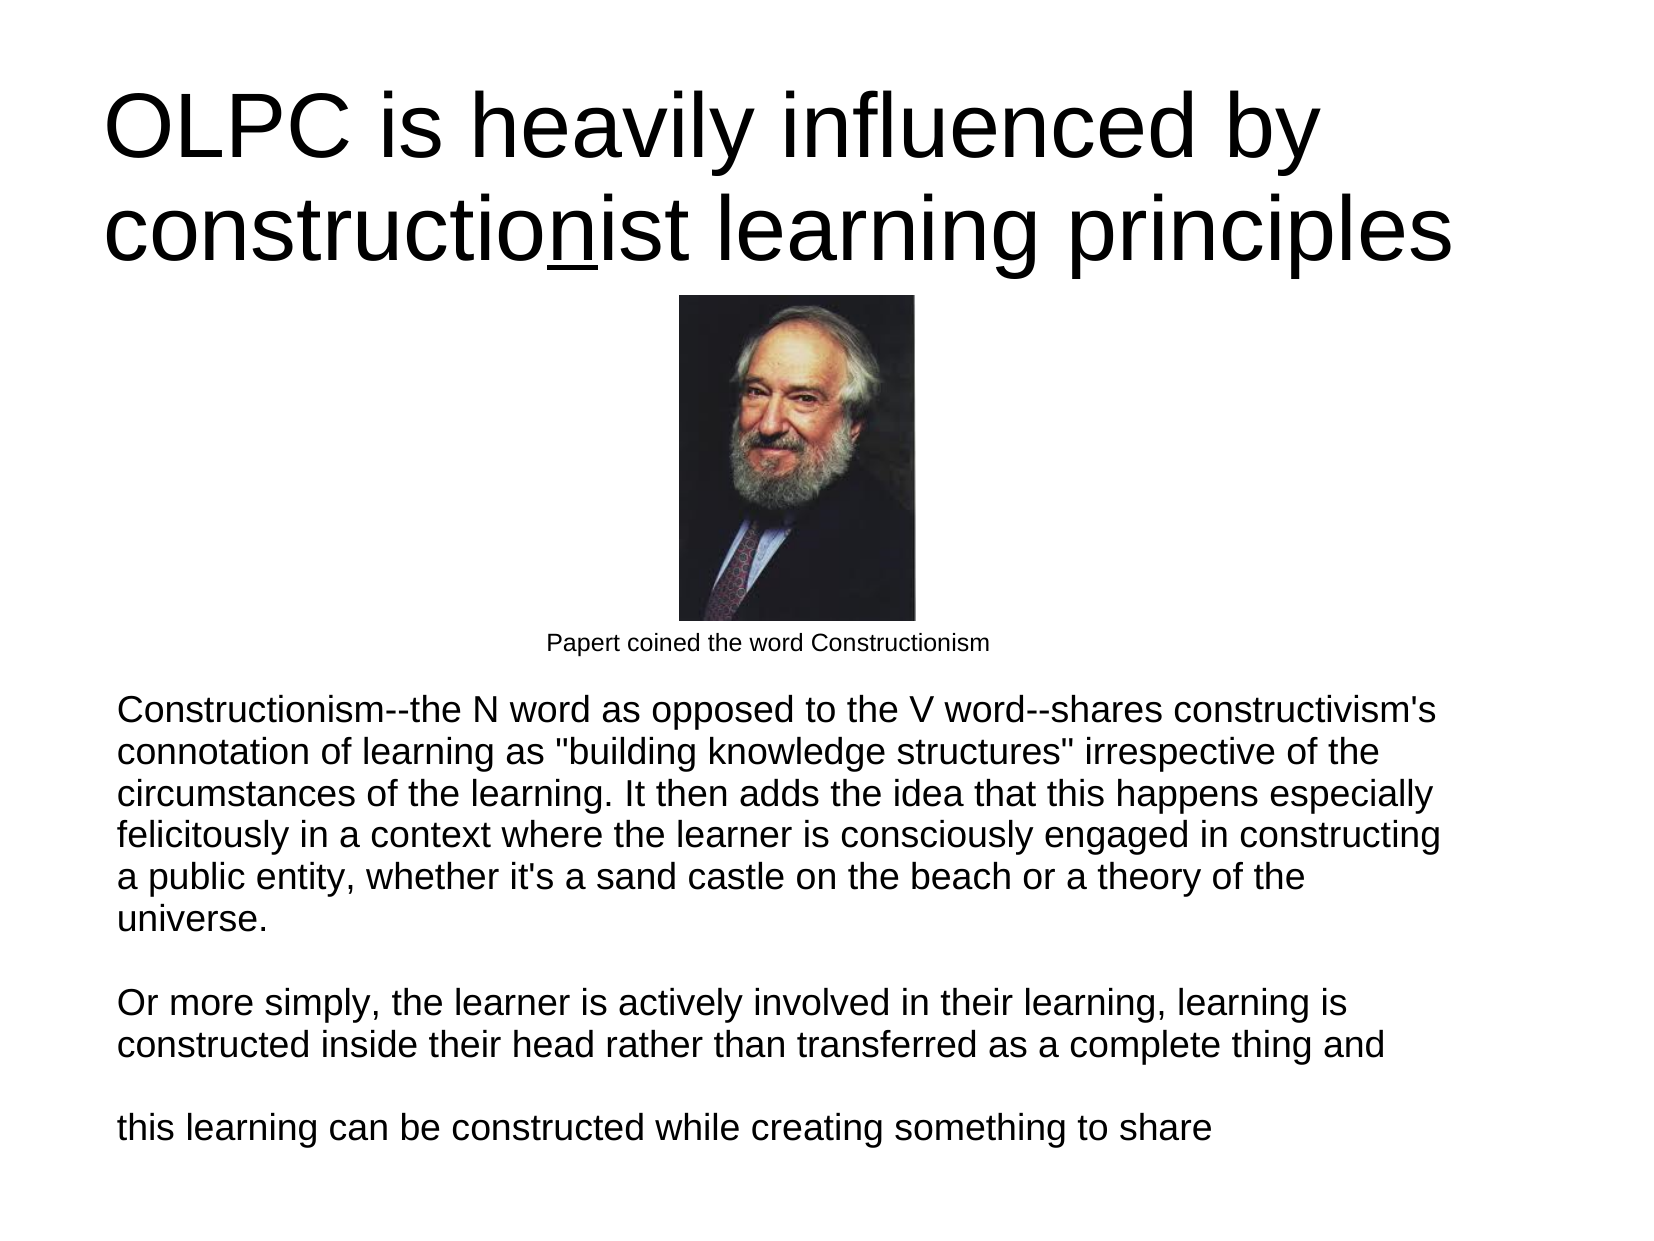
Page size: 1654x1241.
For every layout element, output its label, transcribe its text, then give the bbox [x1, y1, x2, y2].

text_box Papert coined the word Constructionism [531, 620, 1418, 663]
picture [679, 295, 916, 620]
text_box Constructionism--the N word as opposed to the V word--shares constructivism's connotation of learning as "building knowledge structures" irrespective of the circumstances of the learning. It then adds the idea that this happens especially felicitously in a context where the learner is consciously engaged in constructing a public entity, whether it's a sand castle on the beach or a theory of the universe. Or more simply, the learner is actively involved in their learning, learning is constructed inside their head rather than transferred as a complete thing and this learning can be constructed while creating something to share [102, 679, 1477, 1241]
text_box OLPC is heavily influenced by constructionist learning principles [88, 62, 1565, 385]
